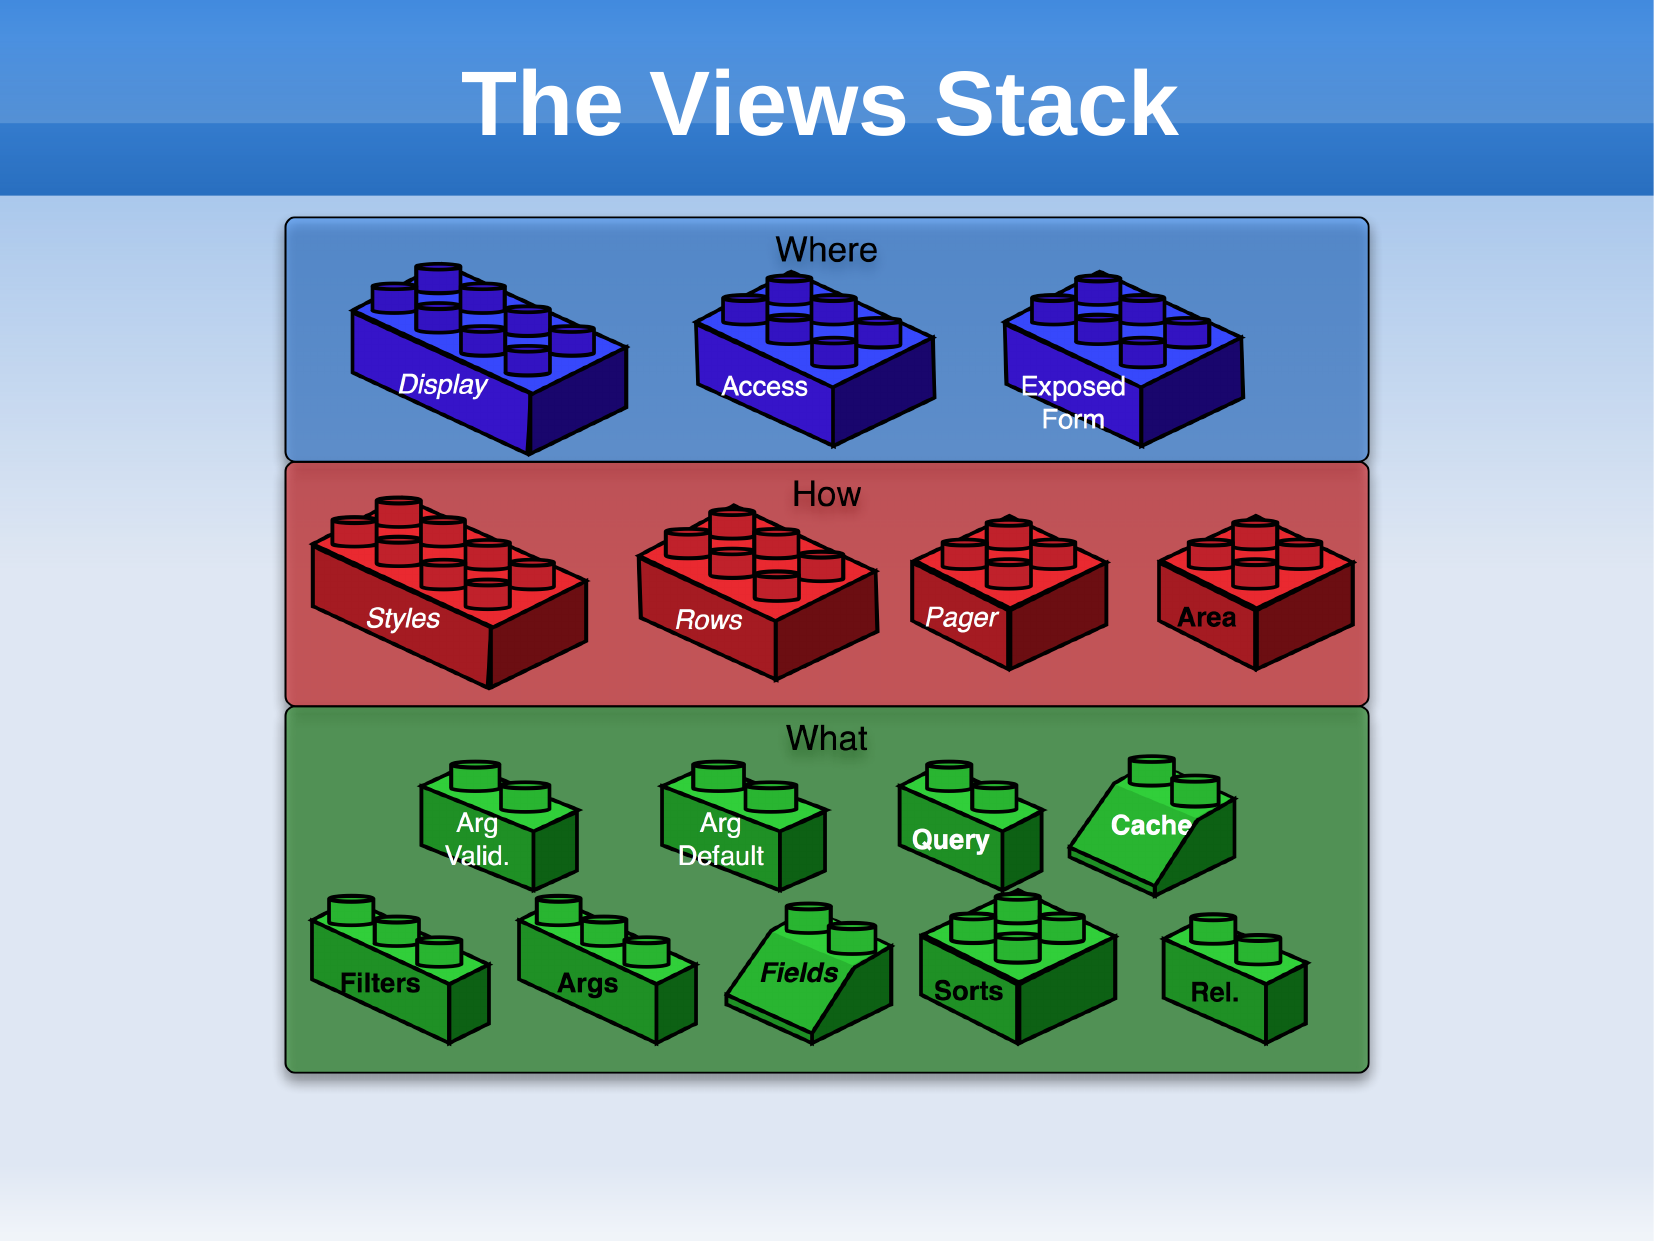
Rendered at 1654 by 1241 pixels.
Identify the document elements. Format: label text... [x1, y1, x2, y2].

title The Views Stack [76, 0, 1565, 208]
picture [0, 0, 1654, 1241]
